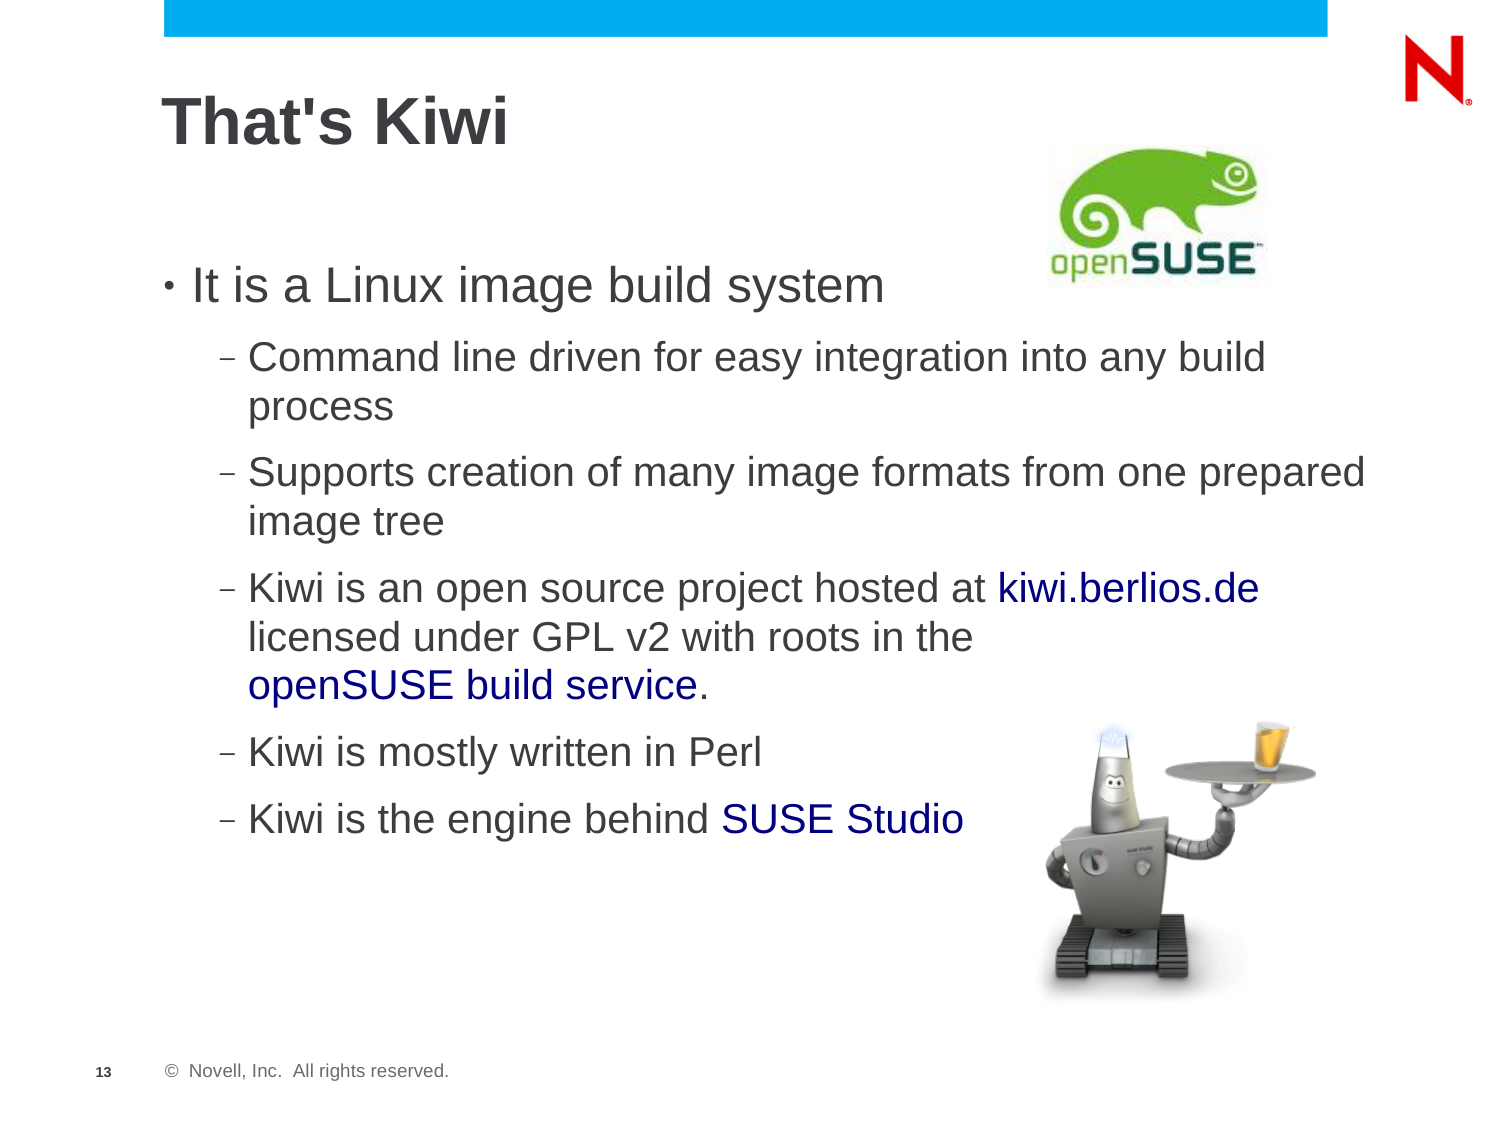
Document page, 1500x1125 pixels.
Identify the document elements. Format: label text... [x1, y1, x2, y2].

list It is a Linux image build system Command line driven for easy integration into any build process Supports creation of many image formats from one prepared image tree Kiwi is an open source project hosted at kiwi.berlios.delicensed under GPL v2 with roots in the openSUSE build service. Kiwi is mostly written in Perl Kiwi is the engine behind SUSE Studio [163, 254, 1404, 986]
picture [1403, 32, 1473, 107]
title That's Kiwi [161, 41, 1383, 205]
picture [1047, 144, 1268, 288]
picture [1011, 696, 1322, 1028]
